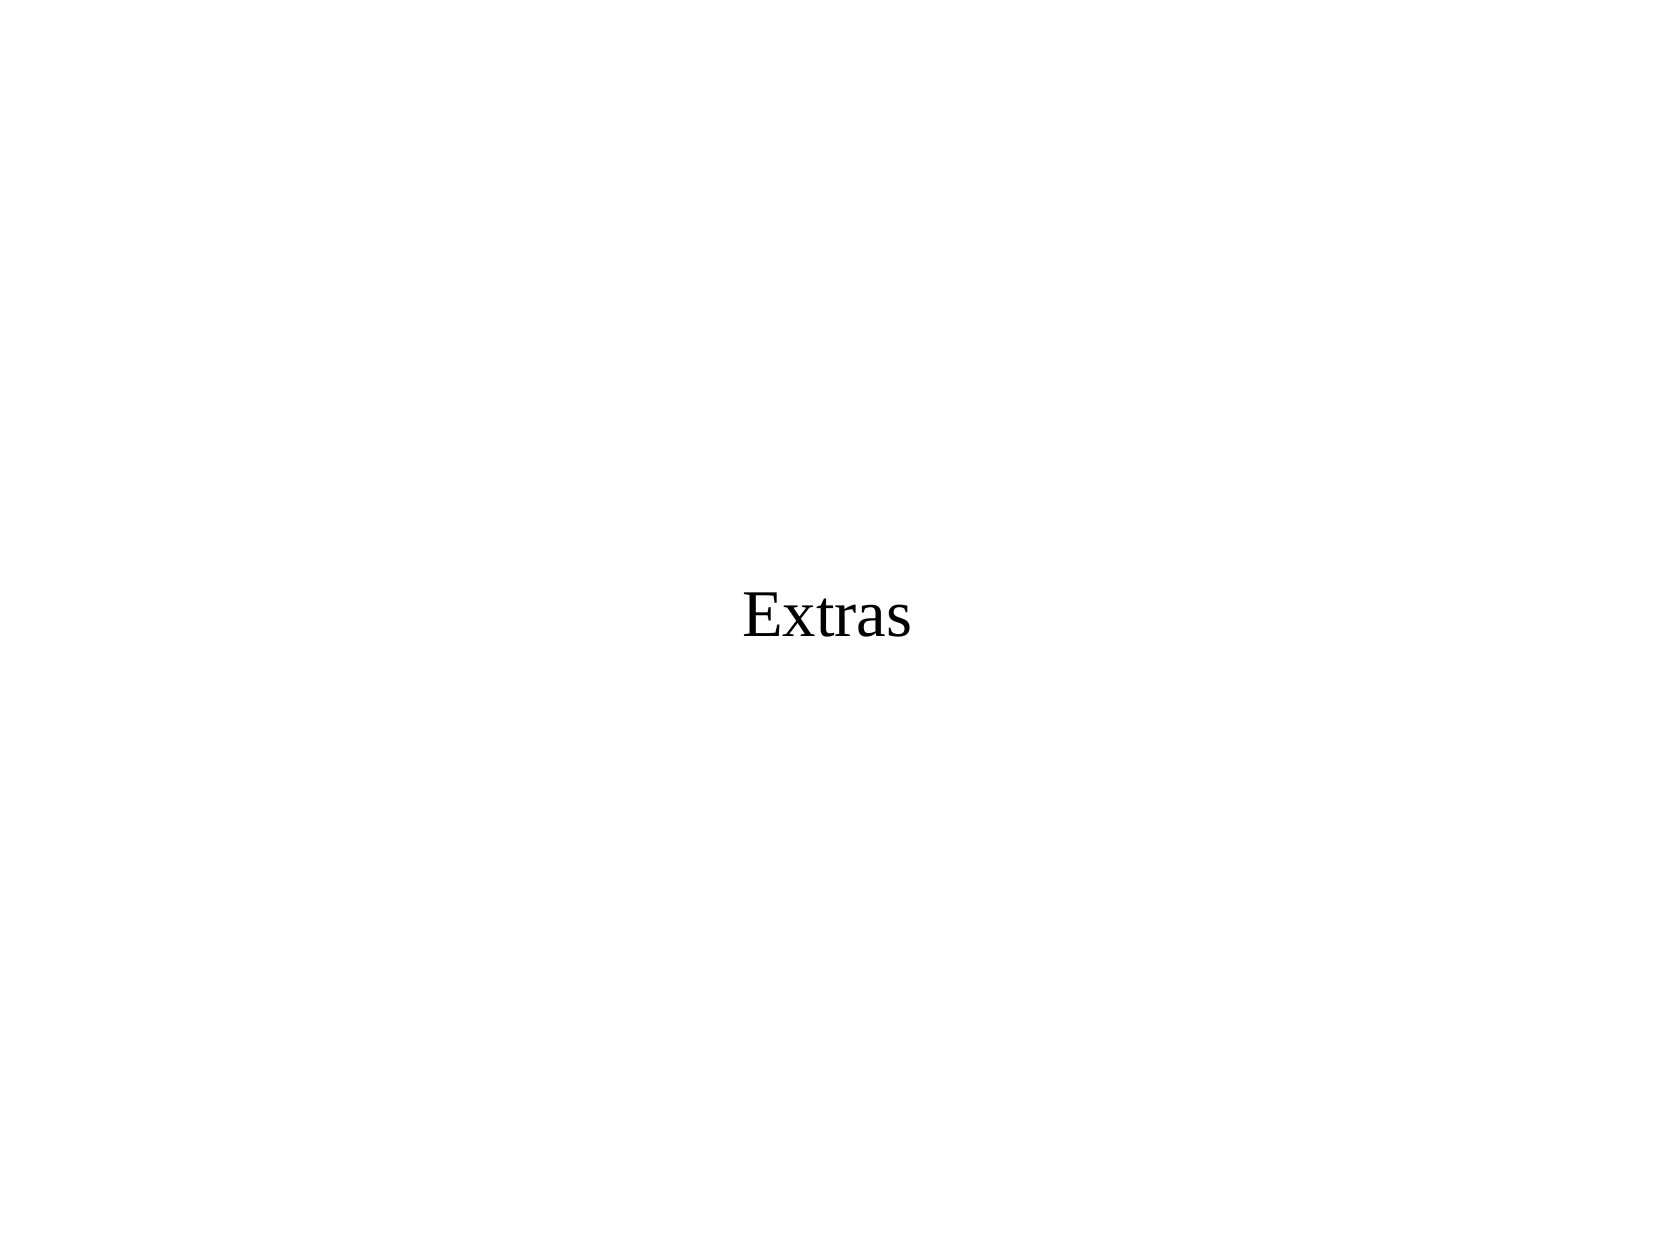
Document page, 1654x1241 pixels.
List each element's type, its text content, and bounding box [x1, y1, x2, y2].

subtitle Extras [121, 102, 1534, 1127]
